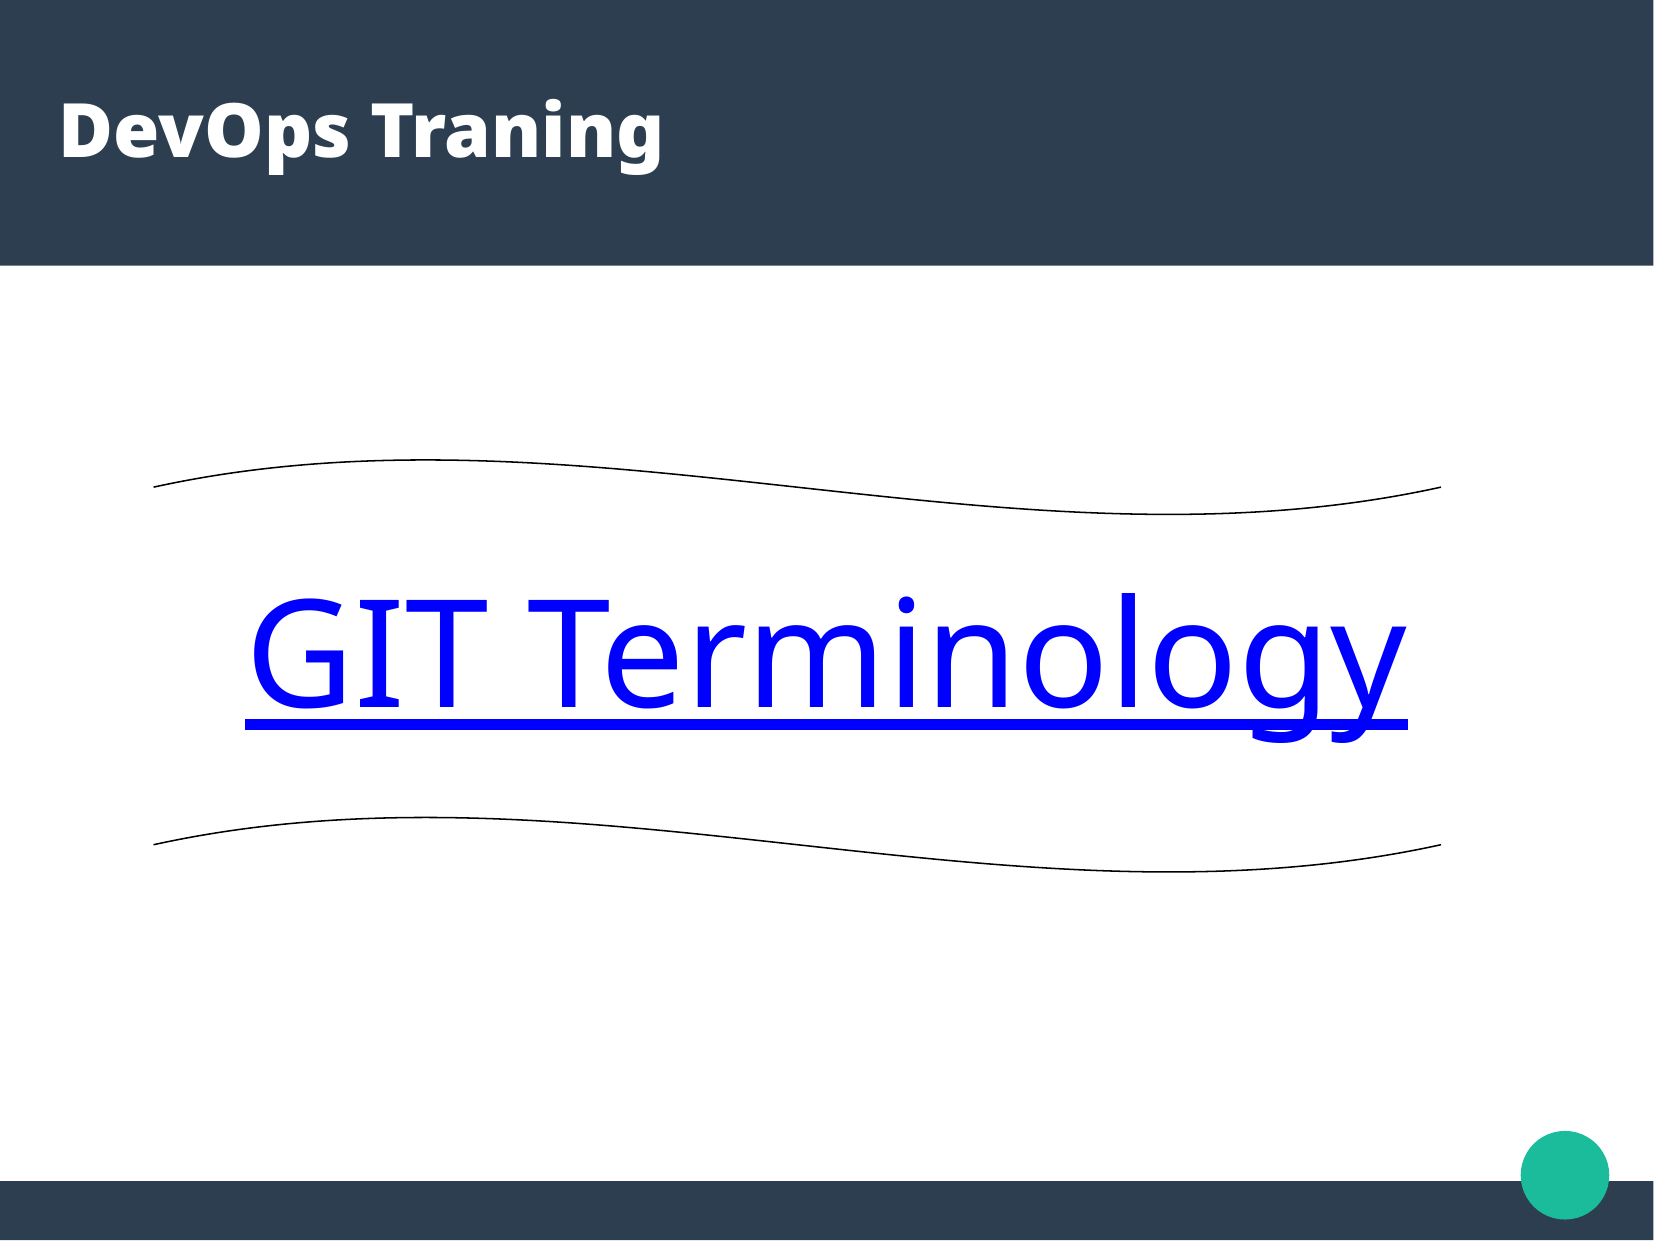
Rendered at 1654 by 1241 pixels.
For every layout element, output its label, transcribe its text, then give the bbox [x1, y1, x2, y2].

subtitle GIT Terminology [82, 290, 1571, 1010]
title DevOps Traning [59, 49, 1595, 207]
